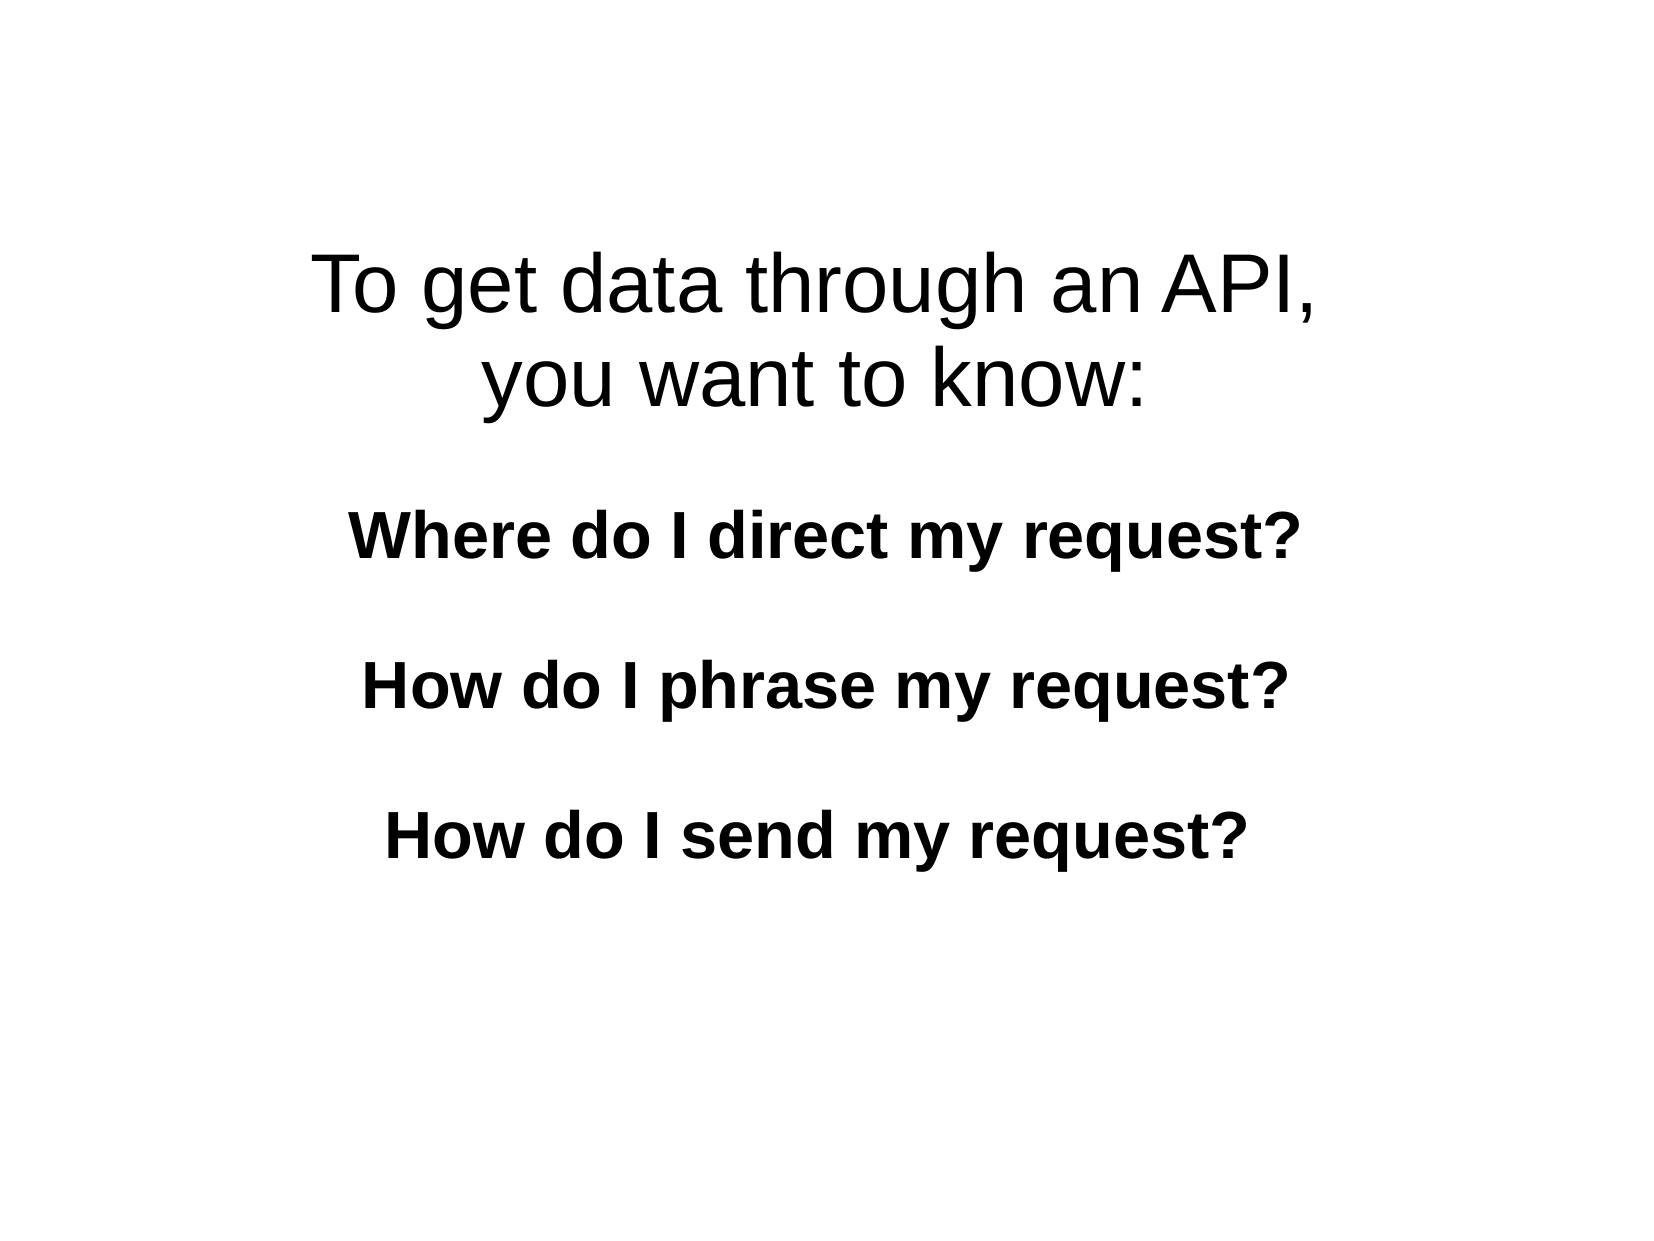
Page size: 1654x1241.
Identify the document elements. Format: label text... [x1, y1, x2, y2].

subtitle To get data through an API, you want to know: Where do I direct my request? How do I phrase my request? How do I send my request? [82, 75, 1571, 1036]
